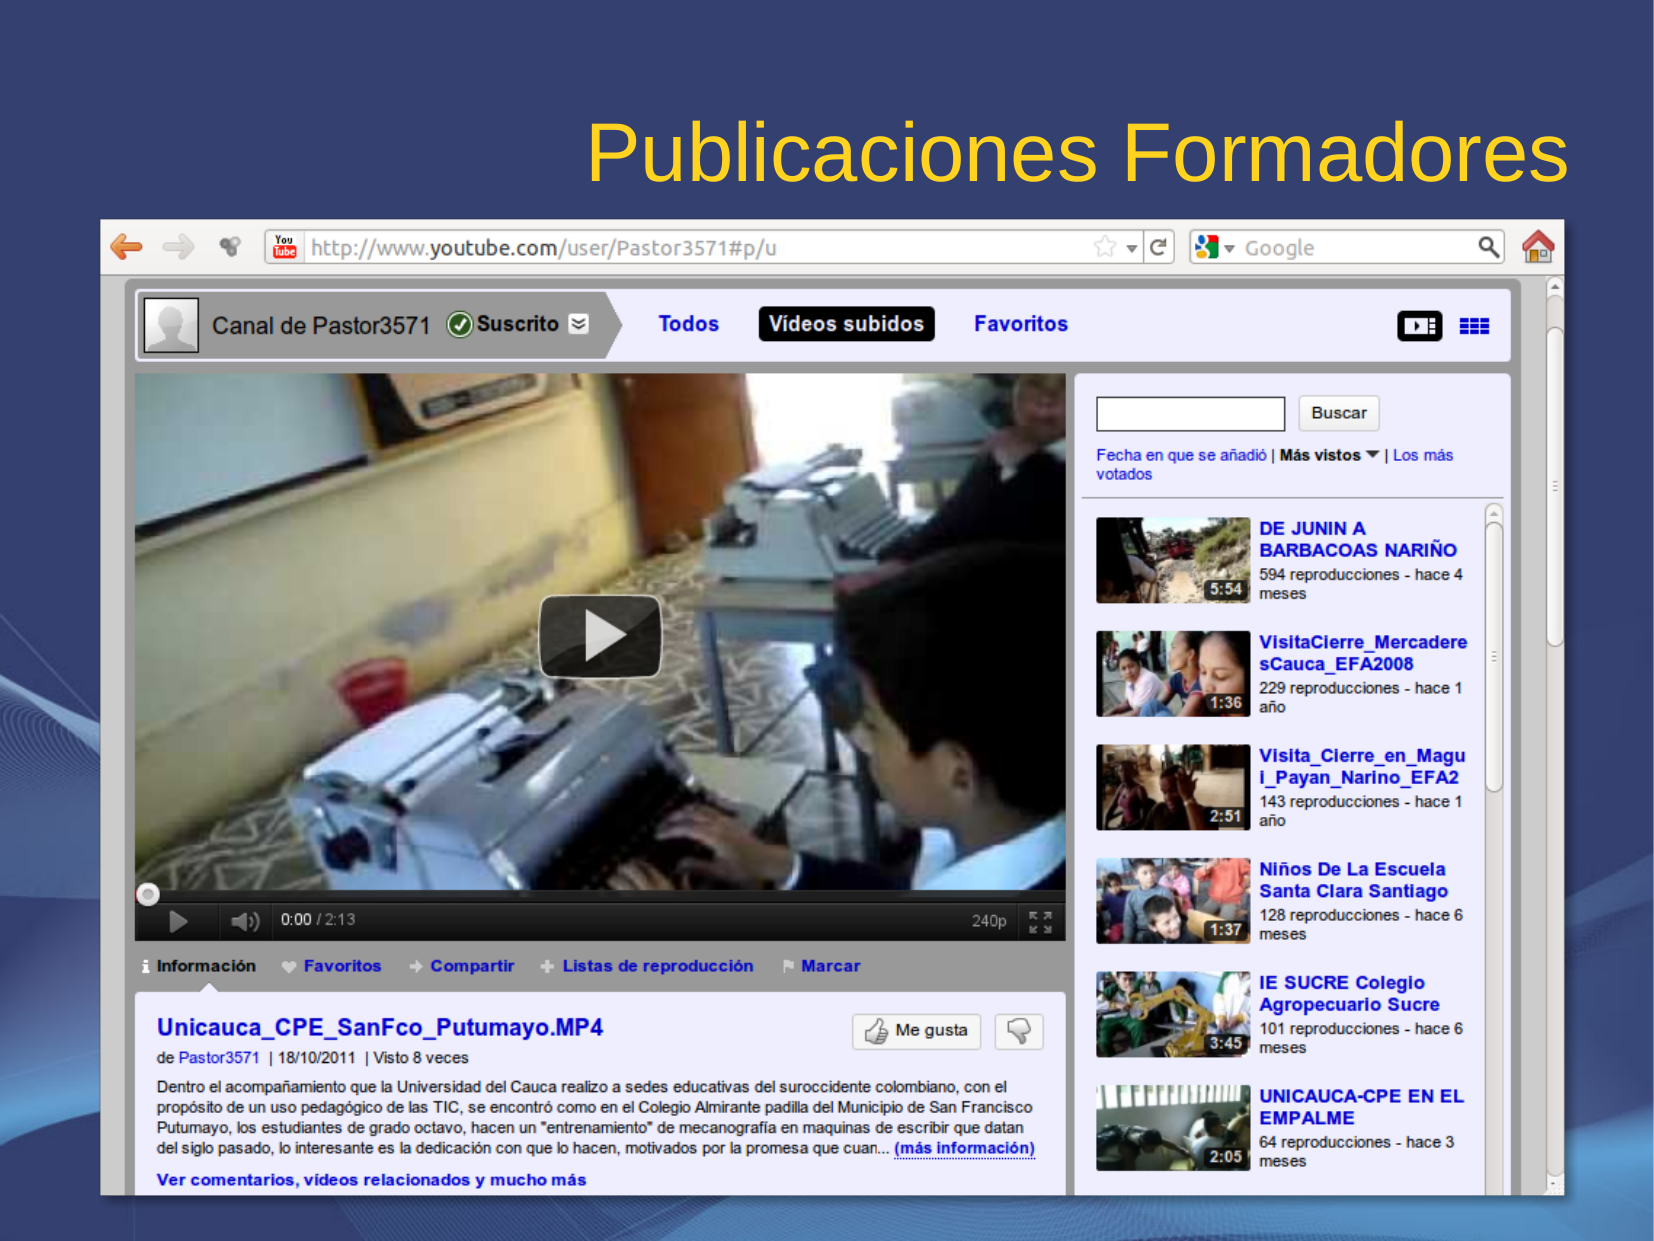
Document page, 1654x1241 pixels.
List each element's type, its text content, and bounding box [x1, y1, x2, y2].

picture [0, 0, 1654, 1241]
title Publicaciones Formadores [82, 49, 1571, 257]
